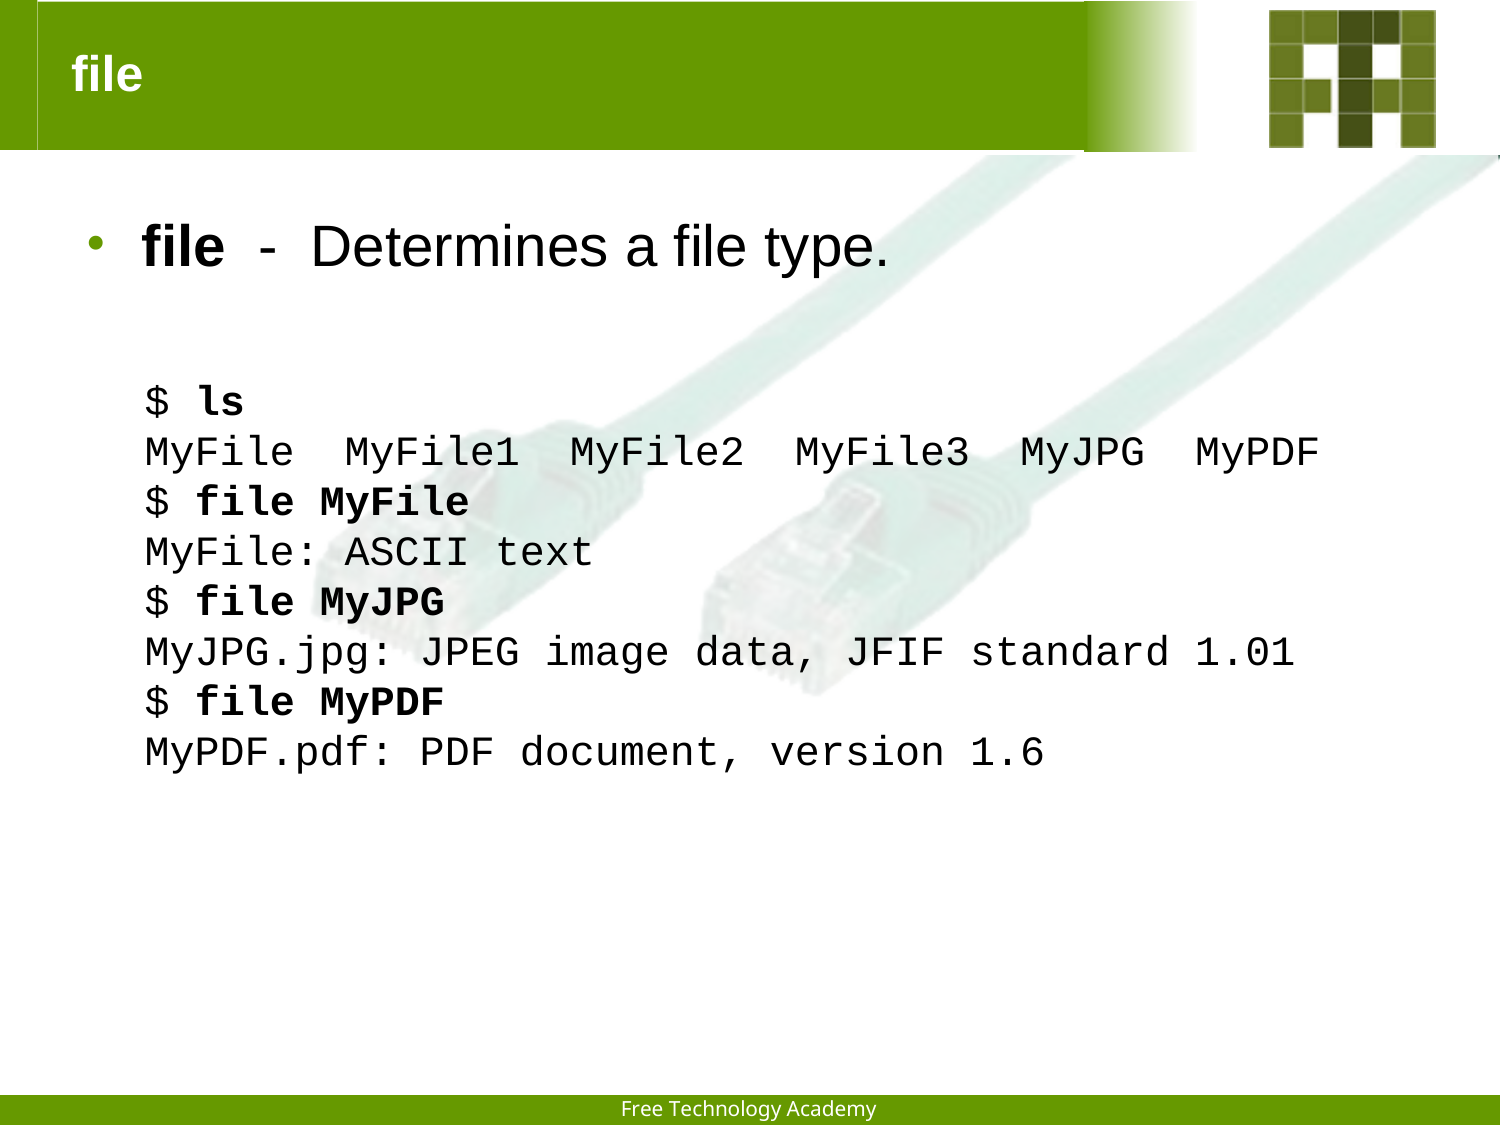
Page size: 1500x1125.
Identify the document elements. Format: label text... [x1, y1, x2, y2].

list file - Determines a file type. [70, 200, 1382, 322]
text_box $ ls MyFile MyFile1 MyFile2 MyFile3 MyJPG MyPDF $ file MyFile MyFile: ASCII text $ file MyJPG MyJPG.jpg: JPEG image data, JFIF standard 1.01 $ file MyPDF MyPDF.pdf: PDF document, version 1.6 [129, 366, 1360, 832]
picture [1269, 10, 1436, 148]
title file [56, 1, 1107, 152]
